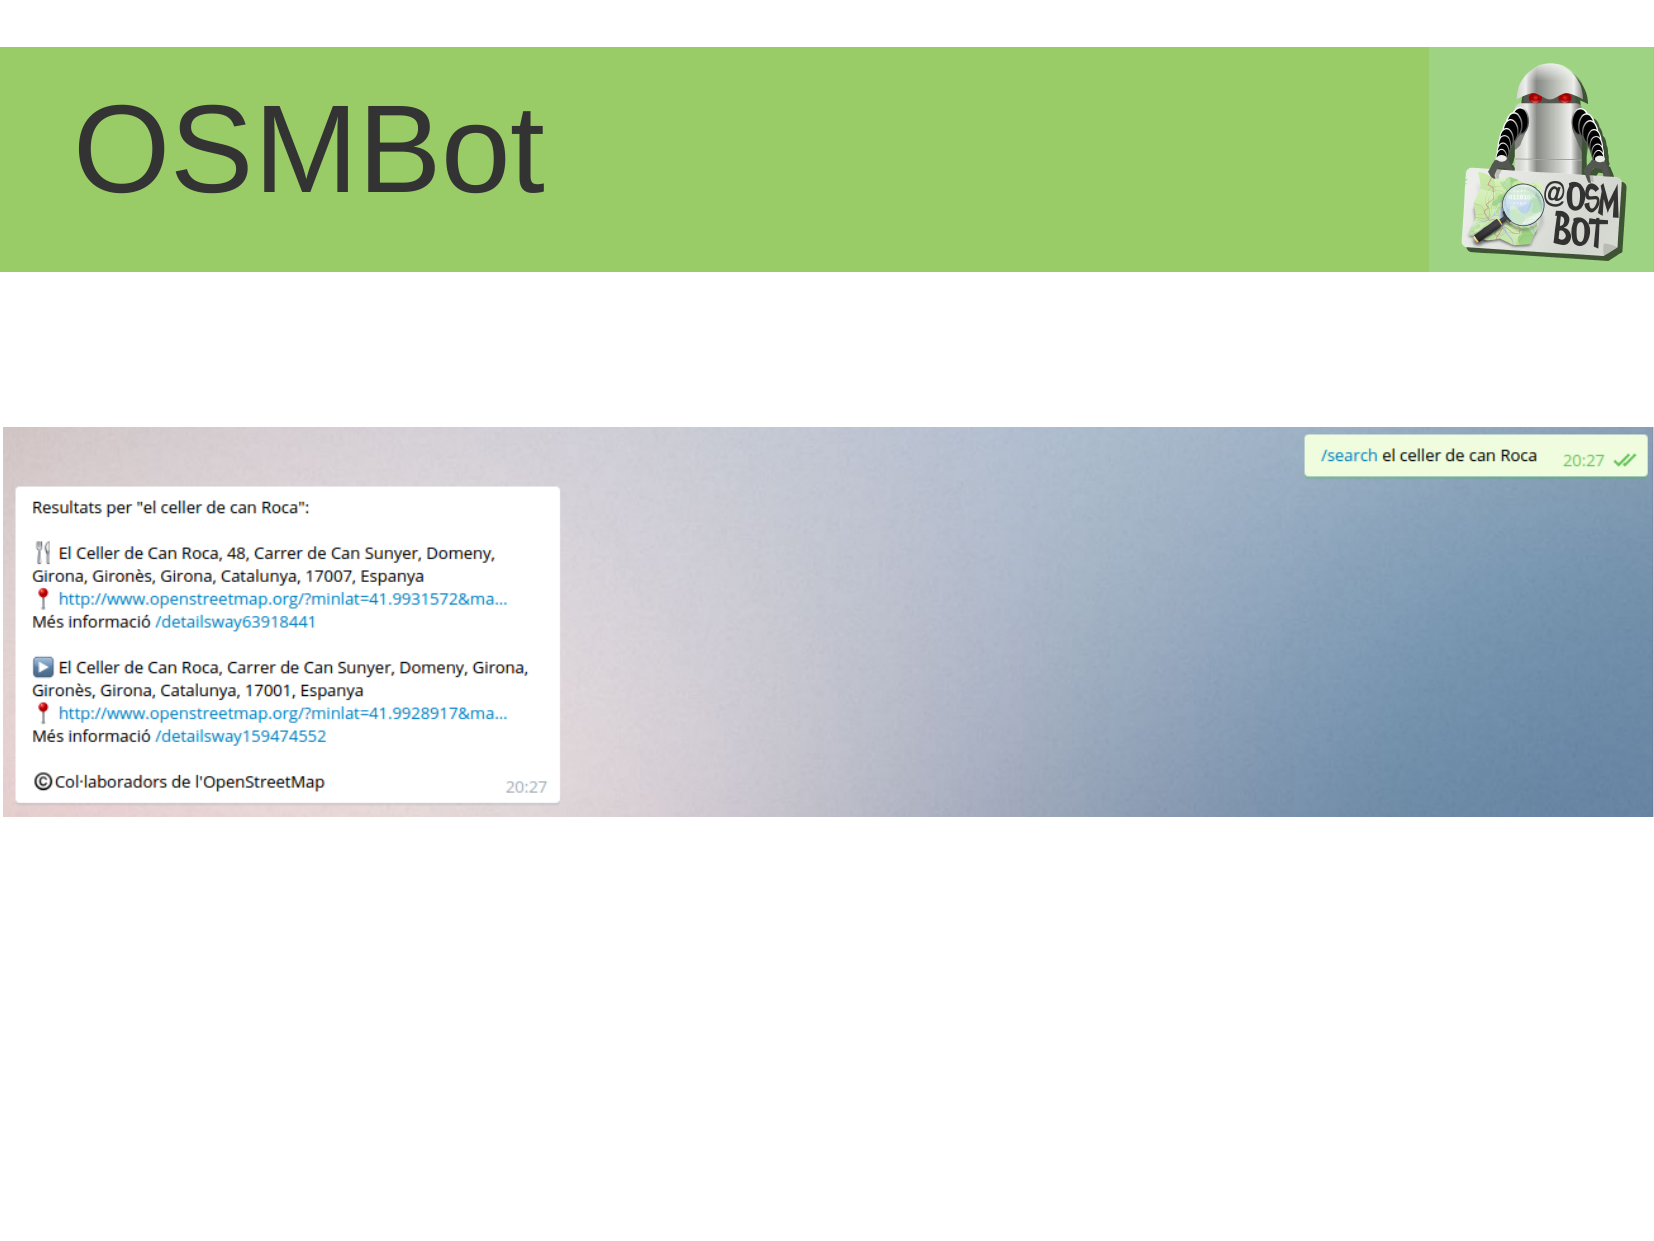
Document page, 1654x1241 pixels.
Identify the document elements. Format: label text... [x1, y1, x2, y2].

picture [3, 427, 1654, 817]
picture [1429, 47, 1654, 272]
text_box [0, 47, 1429, 272]
text_box OSMBot [59, 71, 1429, 227]
